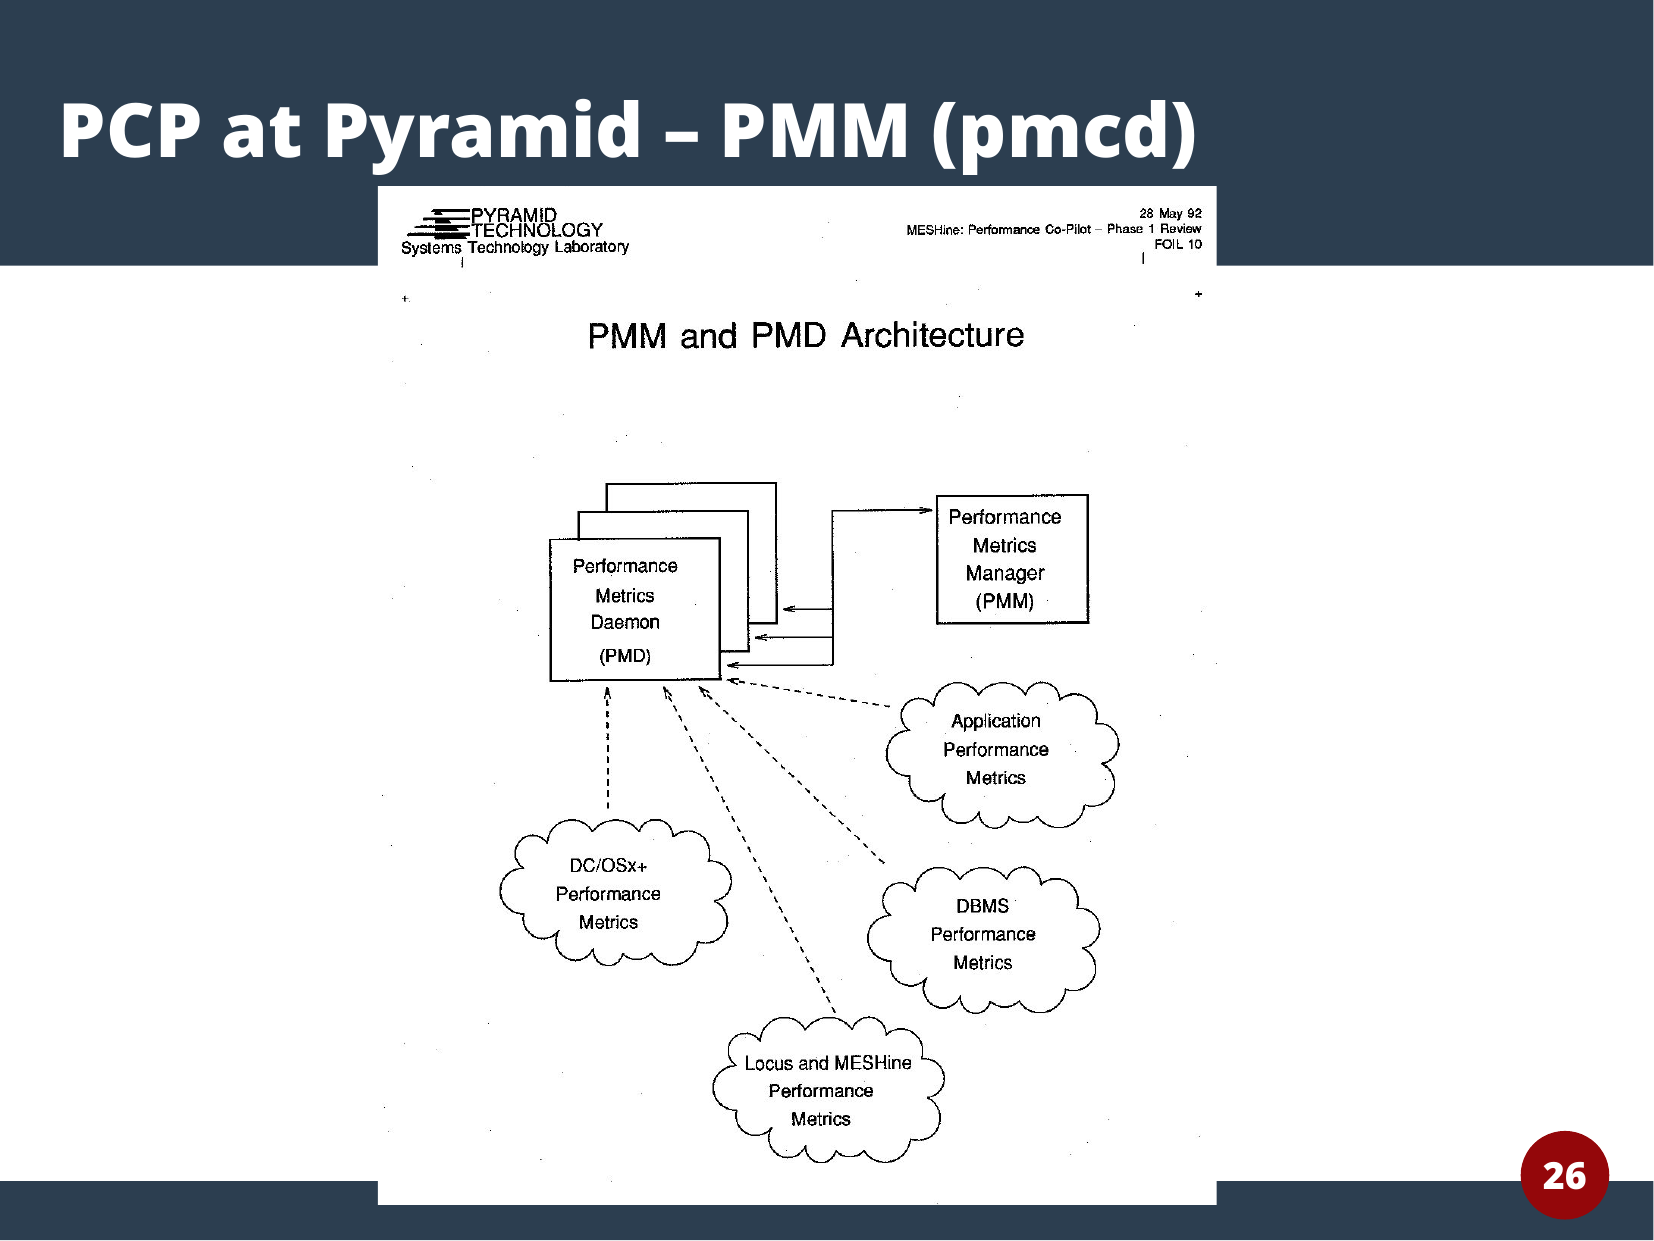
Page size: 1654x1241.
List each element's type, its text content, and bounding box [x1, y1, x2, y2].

title PCP at Pyramid – PMM (pmcd) [59, 49, 1595, 207]
picture [377, 186, 1217, 1205]
